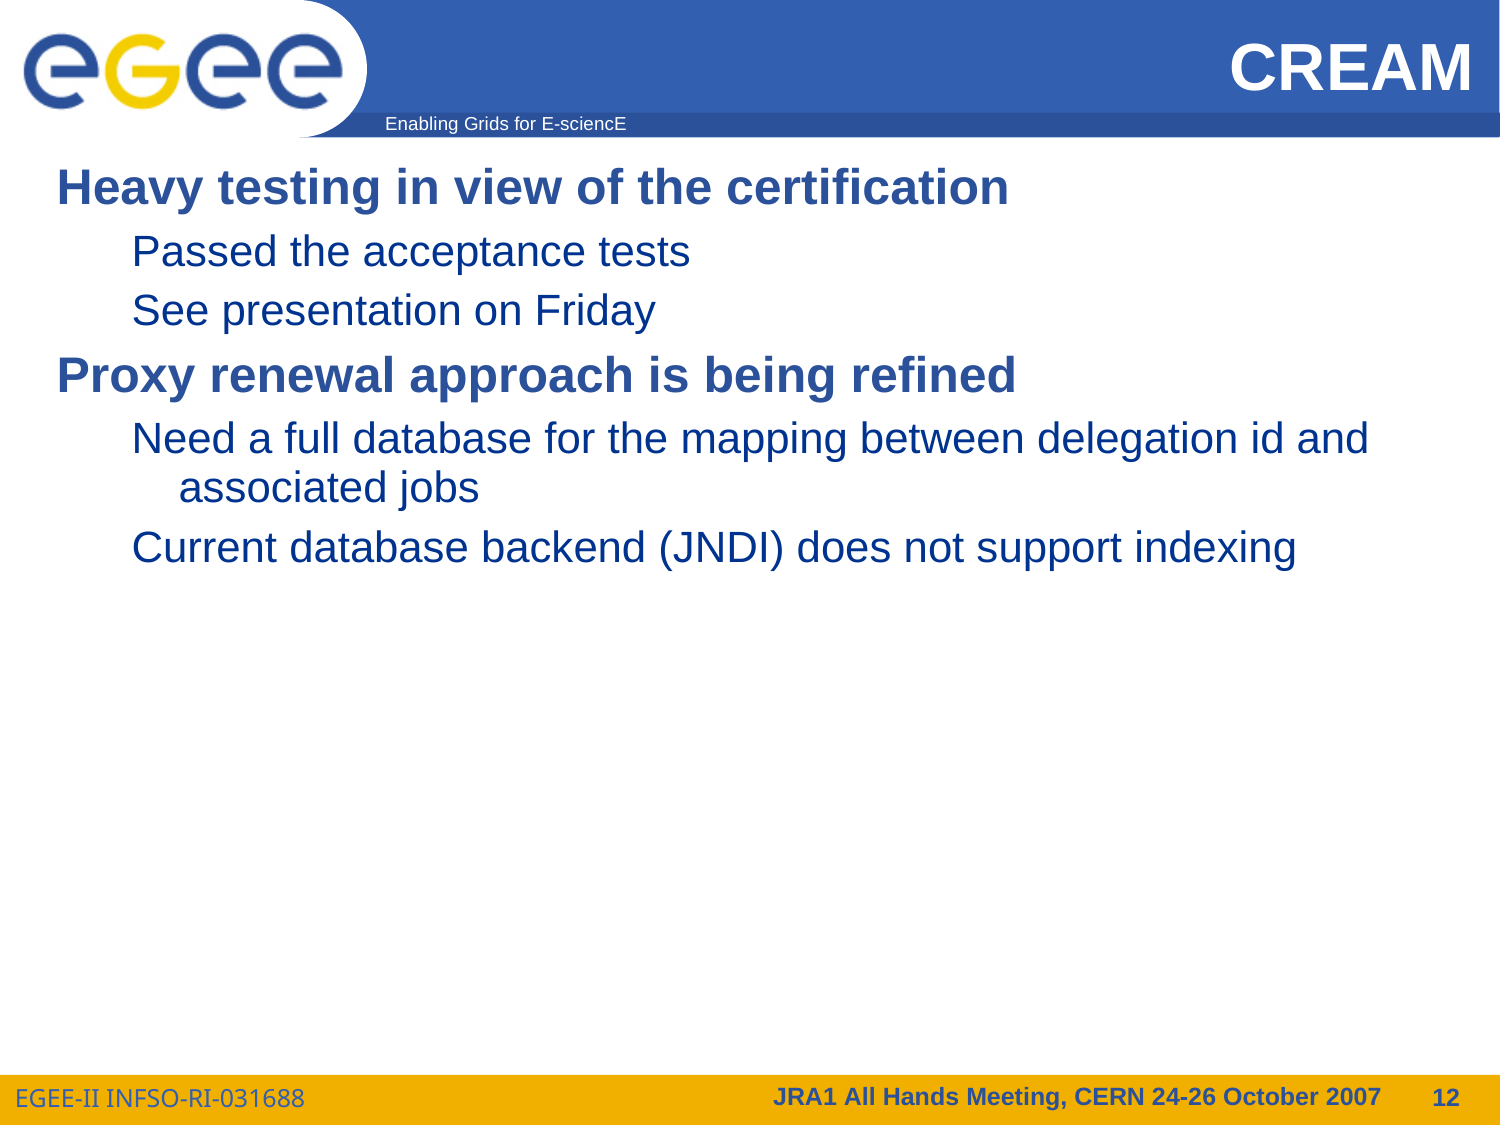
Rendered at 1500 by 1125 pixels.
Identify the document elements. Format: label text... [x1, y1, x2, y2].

title CREAM [369, 16, 1475, 118]
list Heavy testing in view of the certification Passed the acceptance tests See presentation on Friday Proxy renewal approach is being refined Need a full database for the mapping between delegation id and associated jobs Current database backend (JNDI) does not support indexing [56, 159, 1466, 1036]
picture [18, 30, 349, 112]
